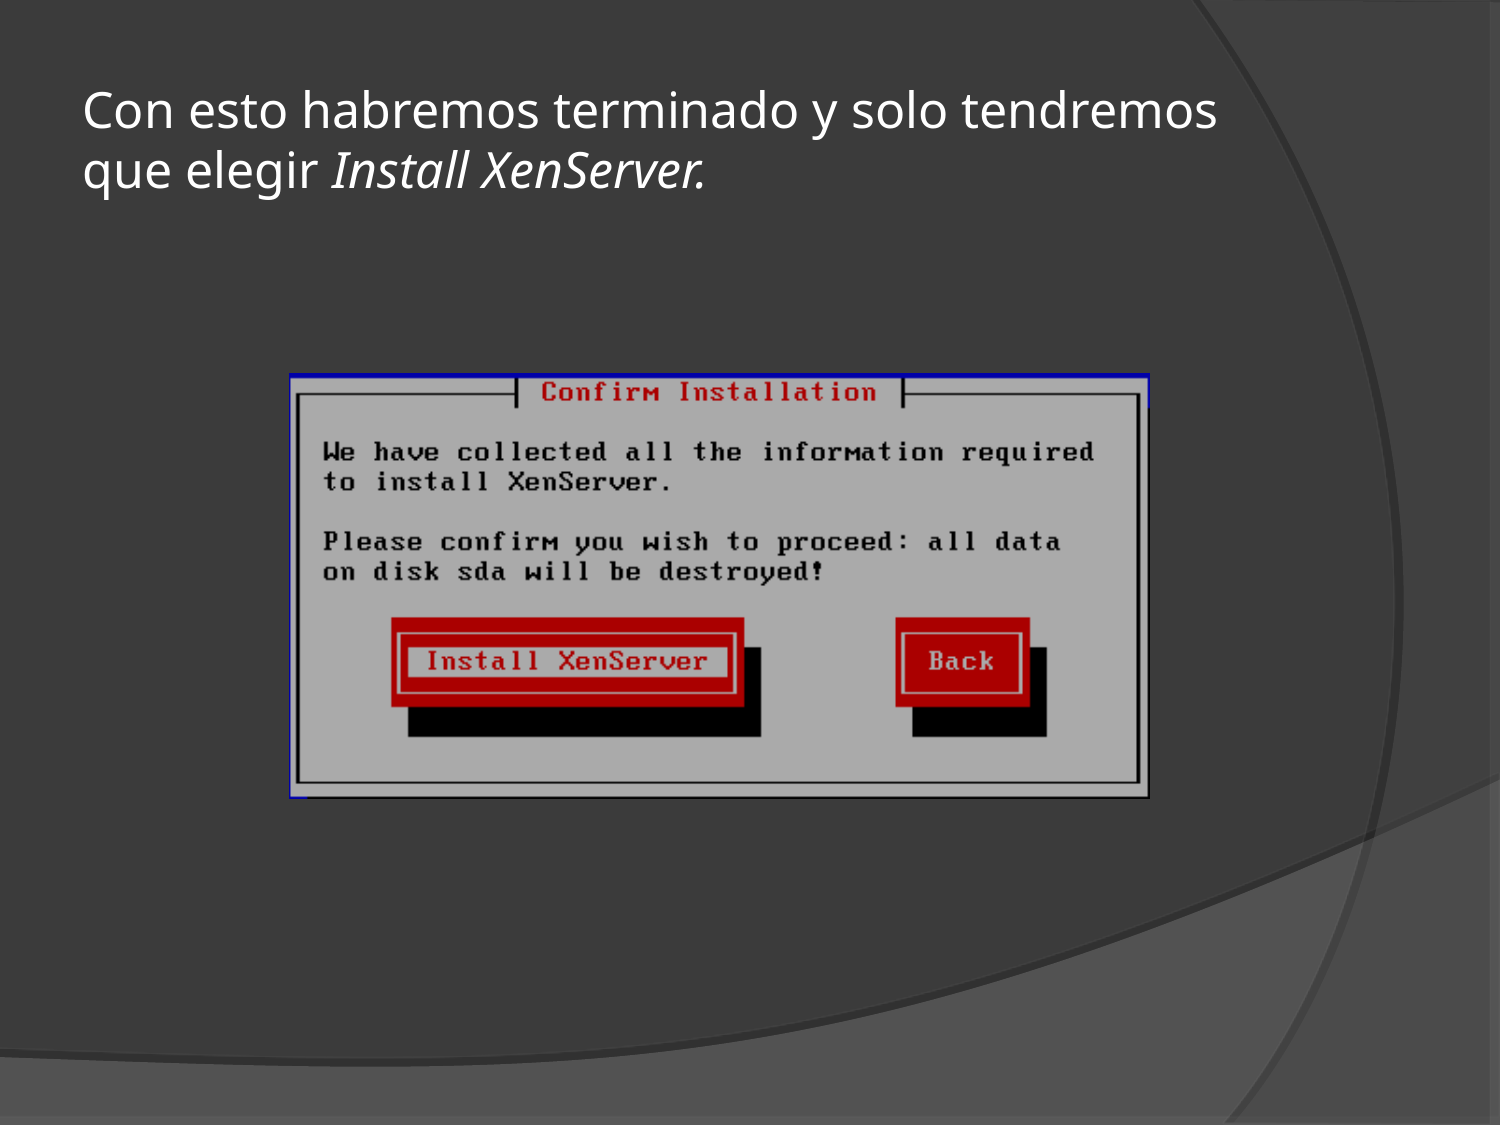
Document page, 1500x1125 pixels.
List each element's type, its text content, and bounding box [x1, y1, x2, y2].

picture [289, 373, 1150, 799]
title Con esto habremos terminado y solo tendremos que elegir Install XenServer. [75, 45, 1300, 233]
